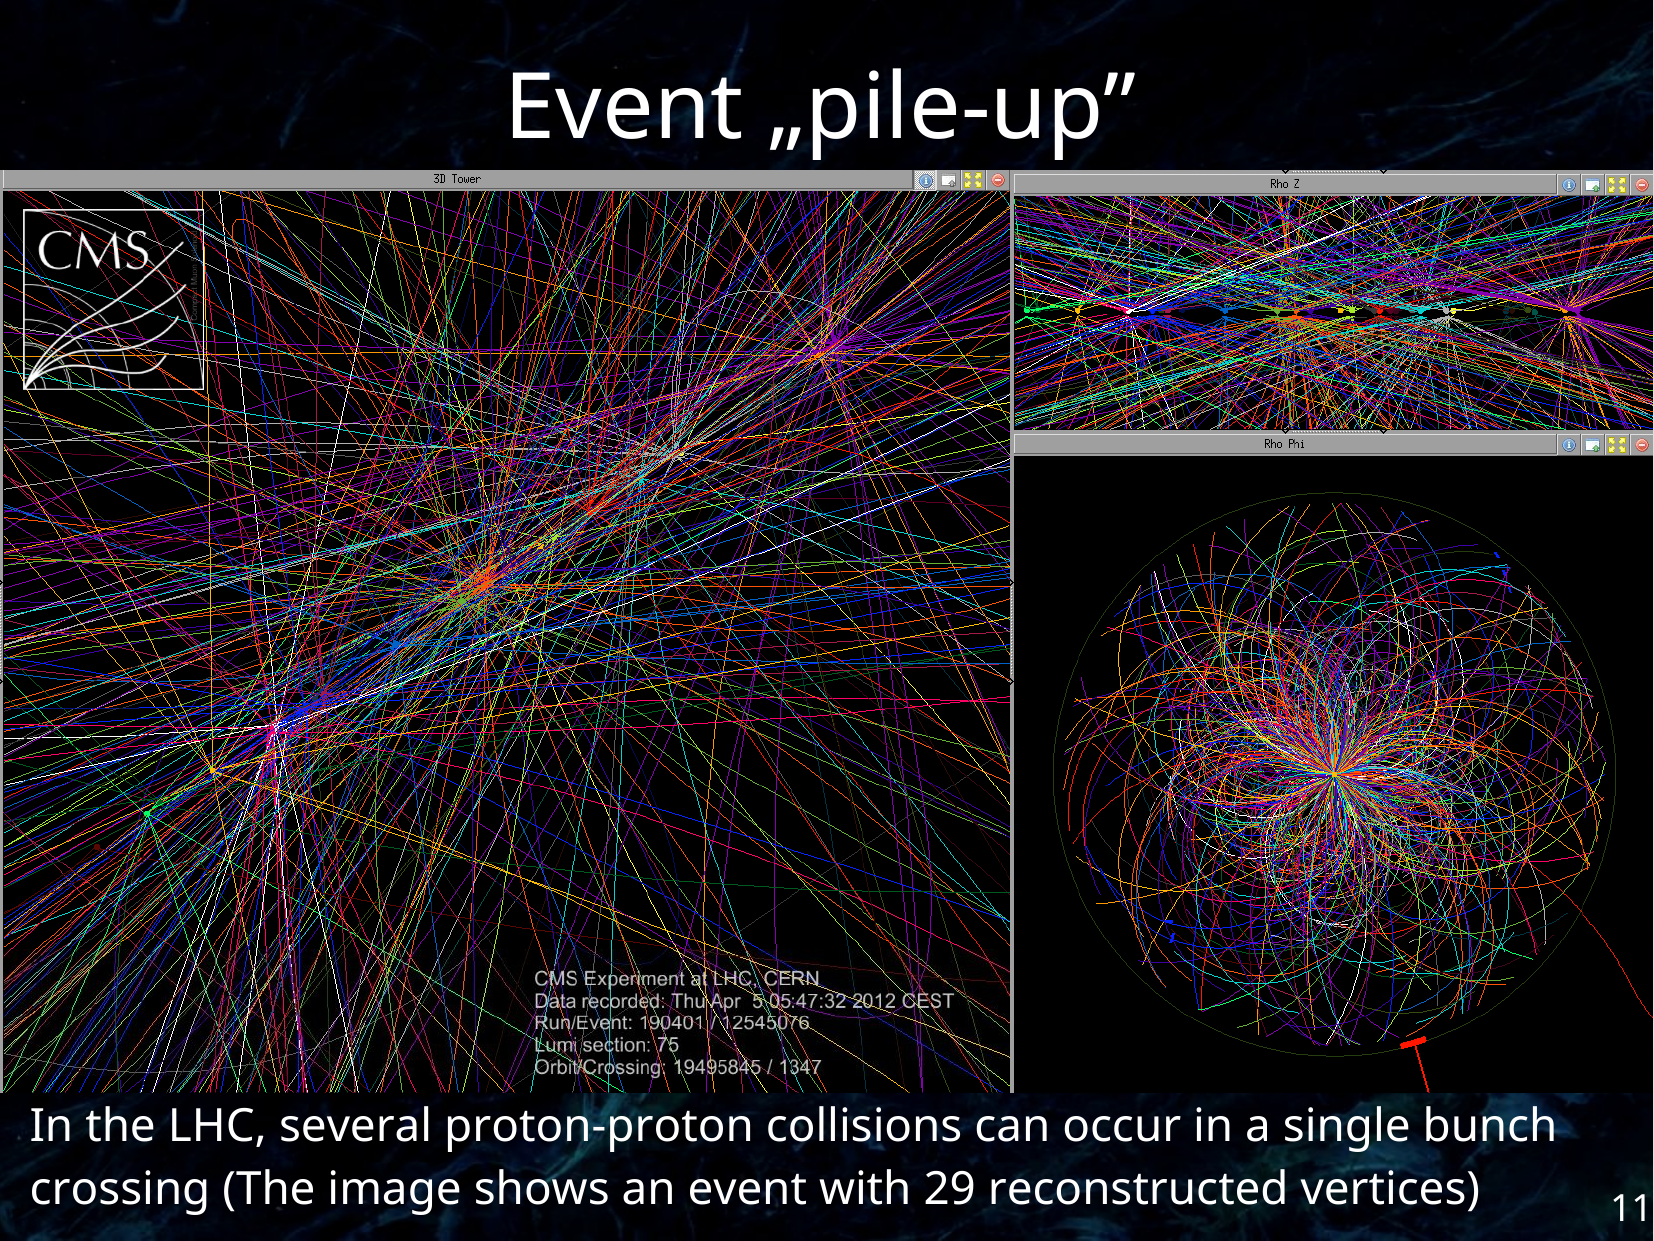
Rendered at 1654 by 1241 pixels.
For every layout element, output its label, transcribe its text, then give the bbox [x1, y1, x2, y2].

picture [1556, 253, 1654, 294]
picture [0, 0, 1654, 1241]
list In the LHC, several proton-proton collisions can occur in a single bunch crossing (The image shows an event with 29 reconstructed vertices) [29, 1092, 1625, 1221]
title Event „pile-up” [77, 29, 1565, 170]
